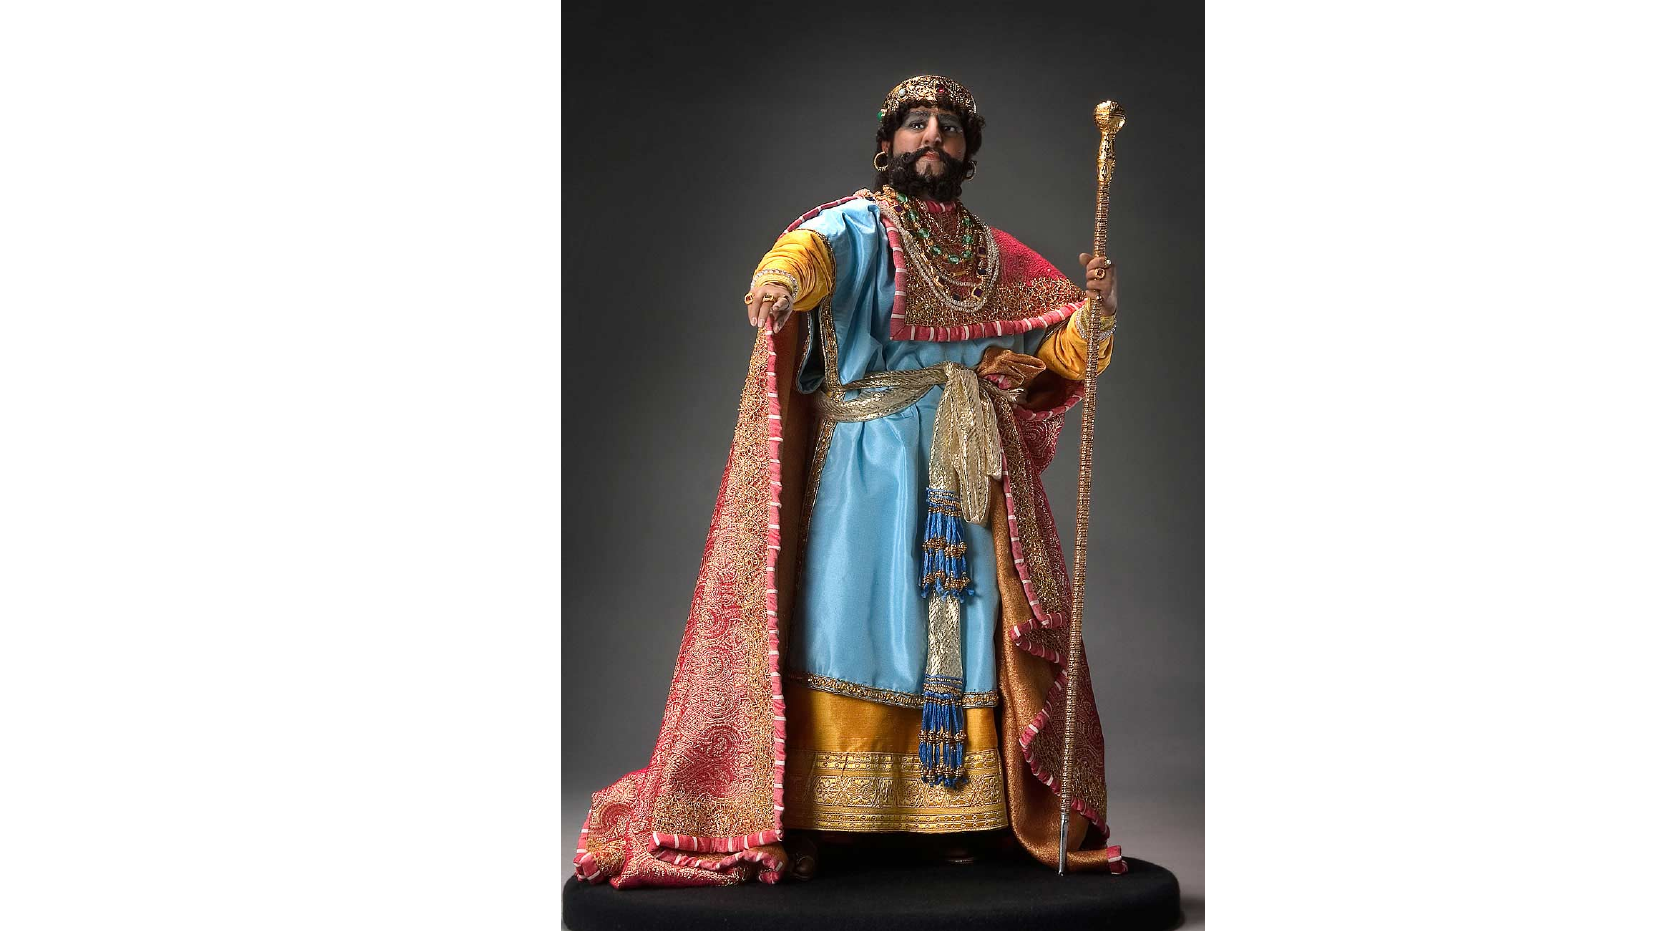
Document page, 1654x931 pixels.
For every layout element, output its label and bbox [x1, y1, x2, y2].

picture [561, 0, 1205, 931]
